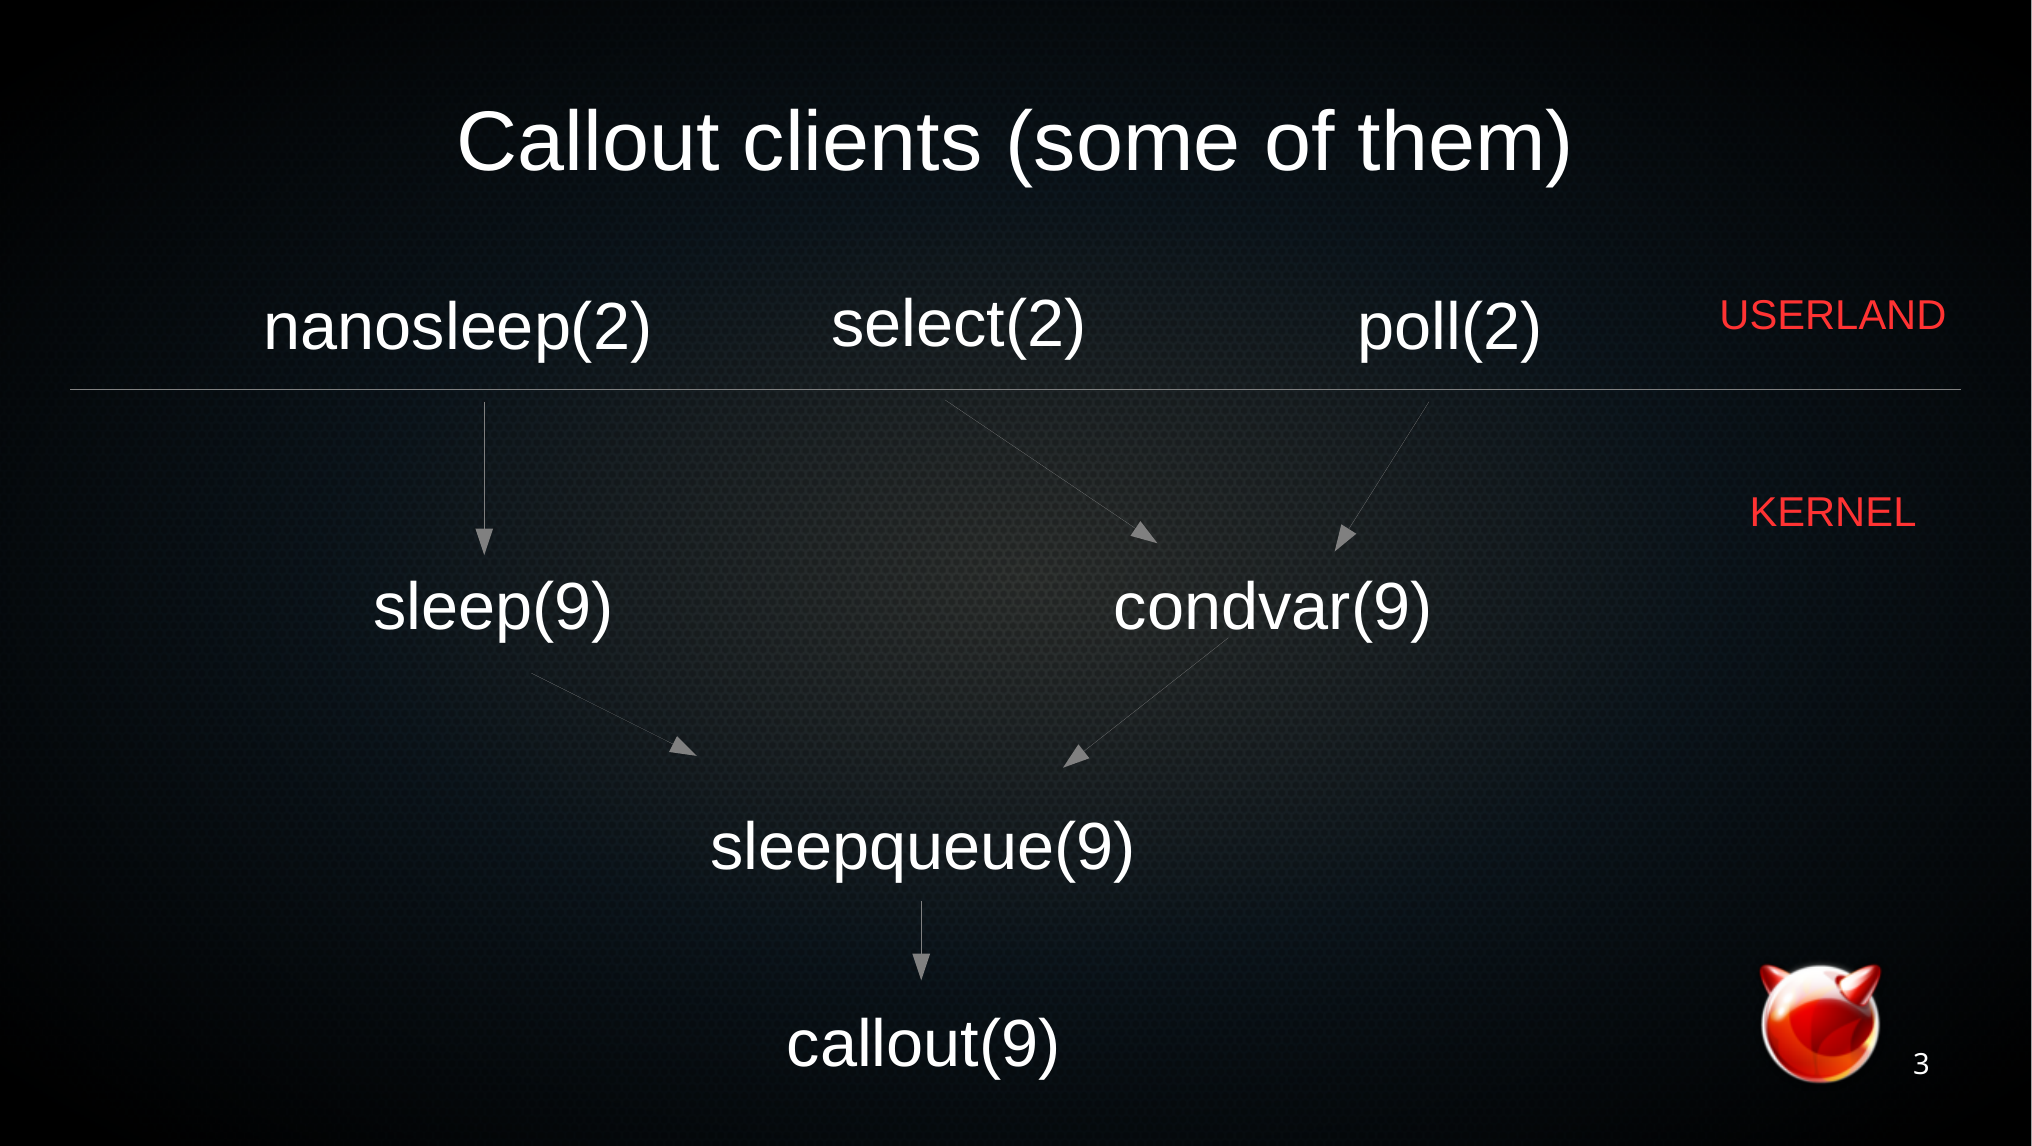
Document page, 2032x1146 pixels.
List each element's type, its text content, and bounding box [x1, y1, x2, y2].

text_box KERNEL [1606, 457, 2032, 567]
text_box sleepqueue(9) [696, 791, 1151, 902]
title Callout clients (some of them) [101, 45, 1930, 237]
picture [0, 0, 2032, 1146]
text_box select(2) [732, 390, 1186, 400]
text_box USERLAND [1606, 259, 2032, 370]
text_box poll(2) [1223, 271, 1678, 382]
text_box condvar(9) [1046, 551, 1501, 662]
text_box select(2) [732, 246, 1186, 389]
text_box callout(9) [696, 988, 1151, 1099]
text_box sleep(9) [266, 551, 721, 662]
text_box nanosleep(2) [231, 271, 686, 382]
